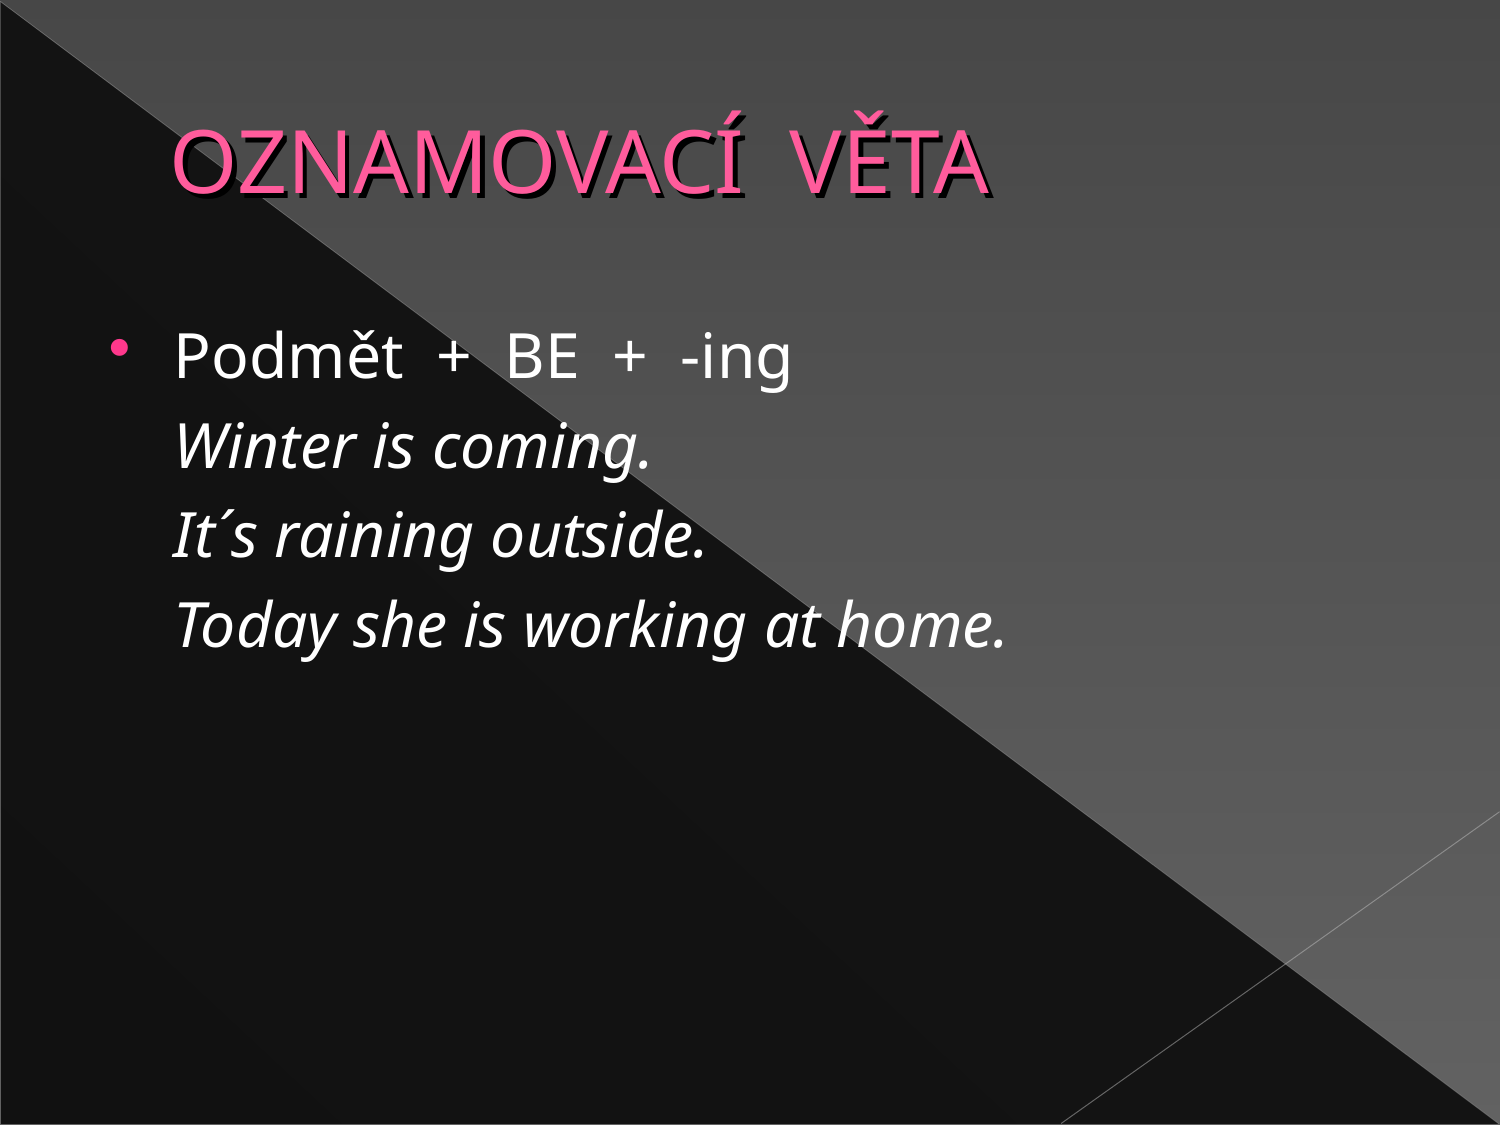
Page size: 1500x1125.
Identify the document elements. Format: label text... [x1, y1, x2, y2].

list Podmět + BE + -ing Winter is coming. It´s raining outside. Today she is working at home. [75, 308, 1426, 1059]
title OZNAMOVACÍ VĚTA [75, 43, 1426, 274]
